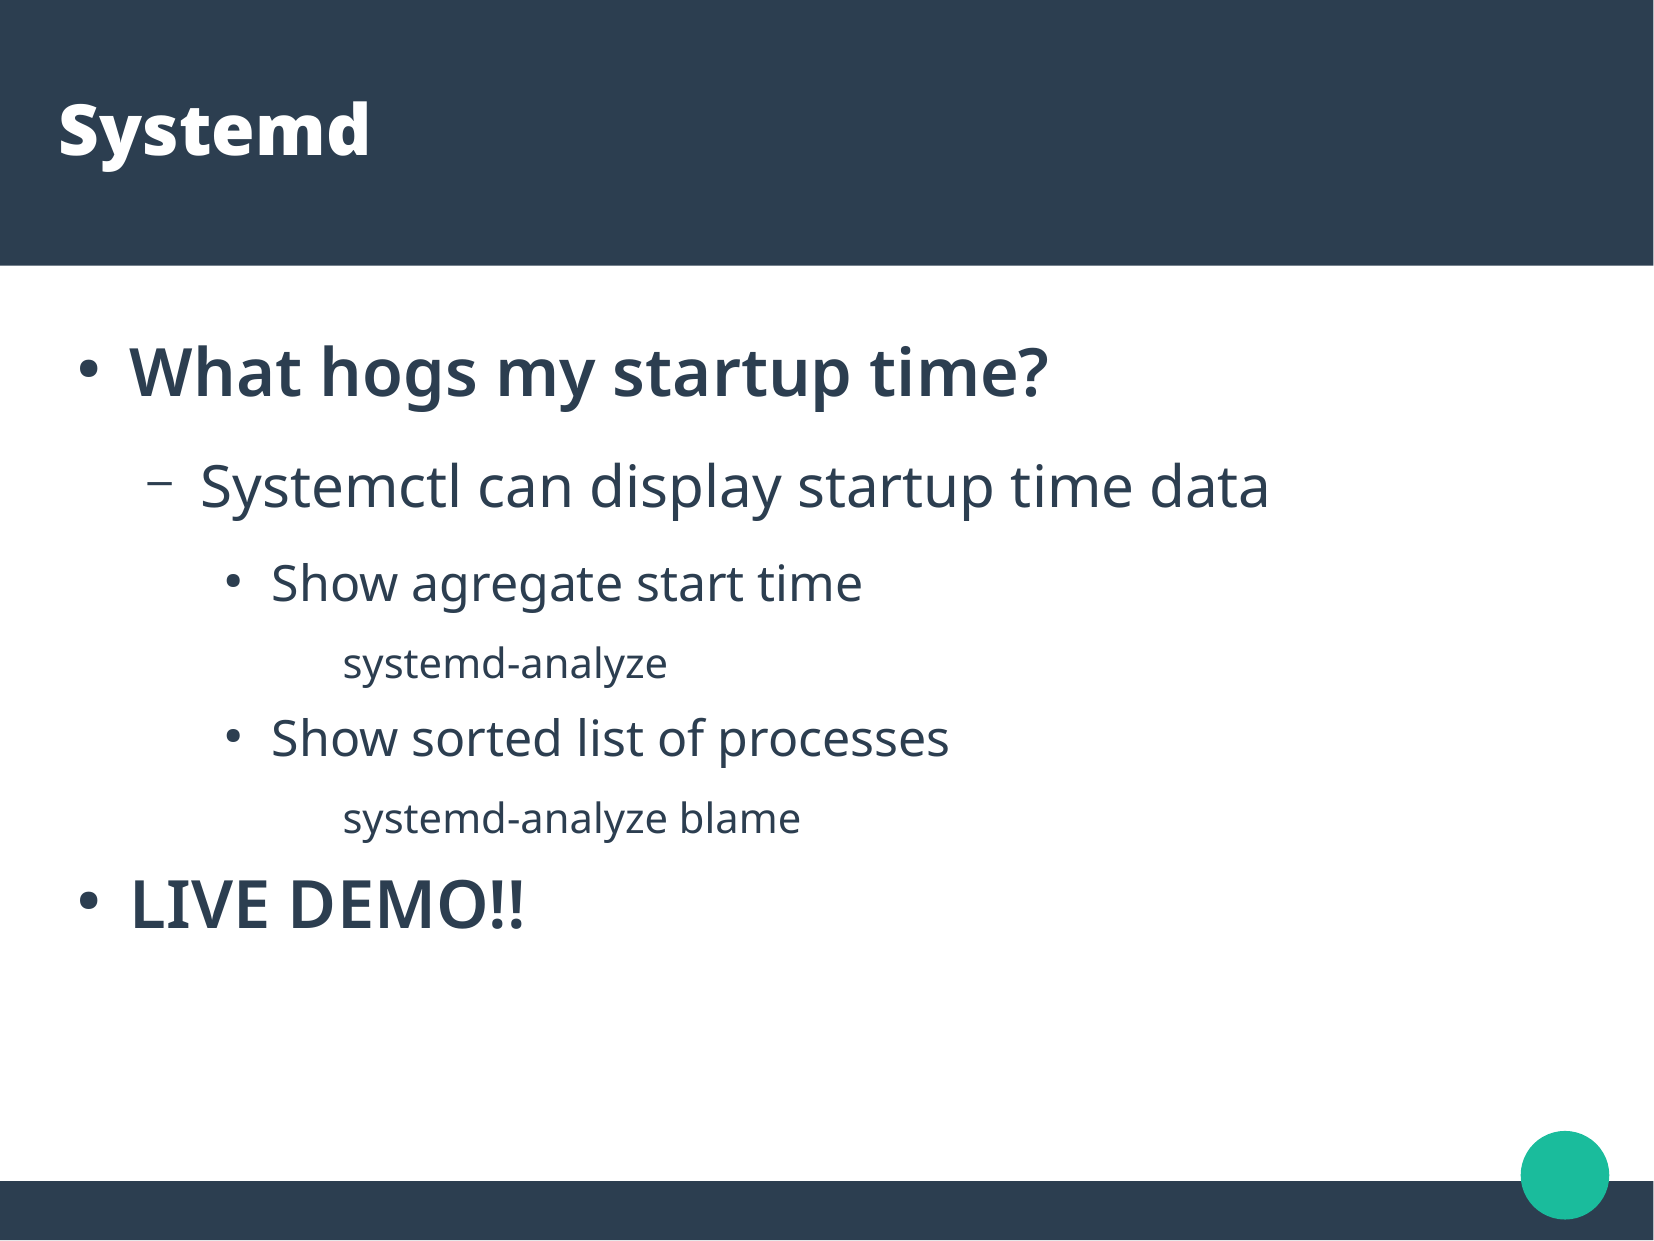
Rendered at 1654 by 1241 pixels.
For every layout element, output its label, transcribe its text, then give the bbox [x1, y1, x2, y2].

list What hogs my startup time? Systemctl can display startup time data Show agregate start time systemd-analyze Show sorted list of processes systemd-analyze blame LIVE DEMO!! [59, 324, 1595, 1152]
title Systemd [59, 49, 1595, 207]
